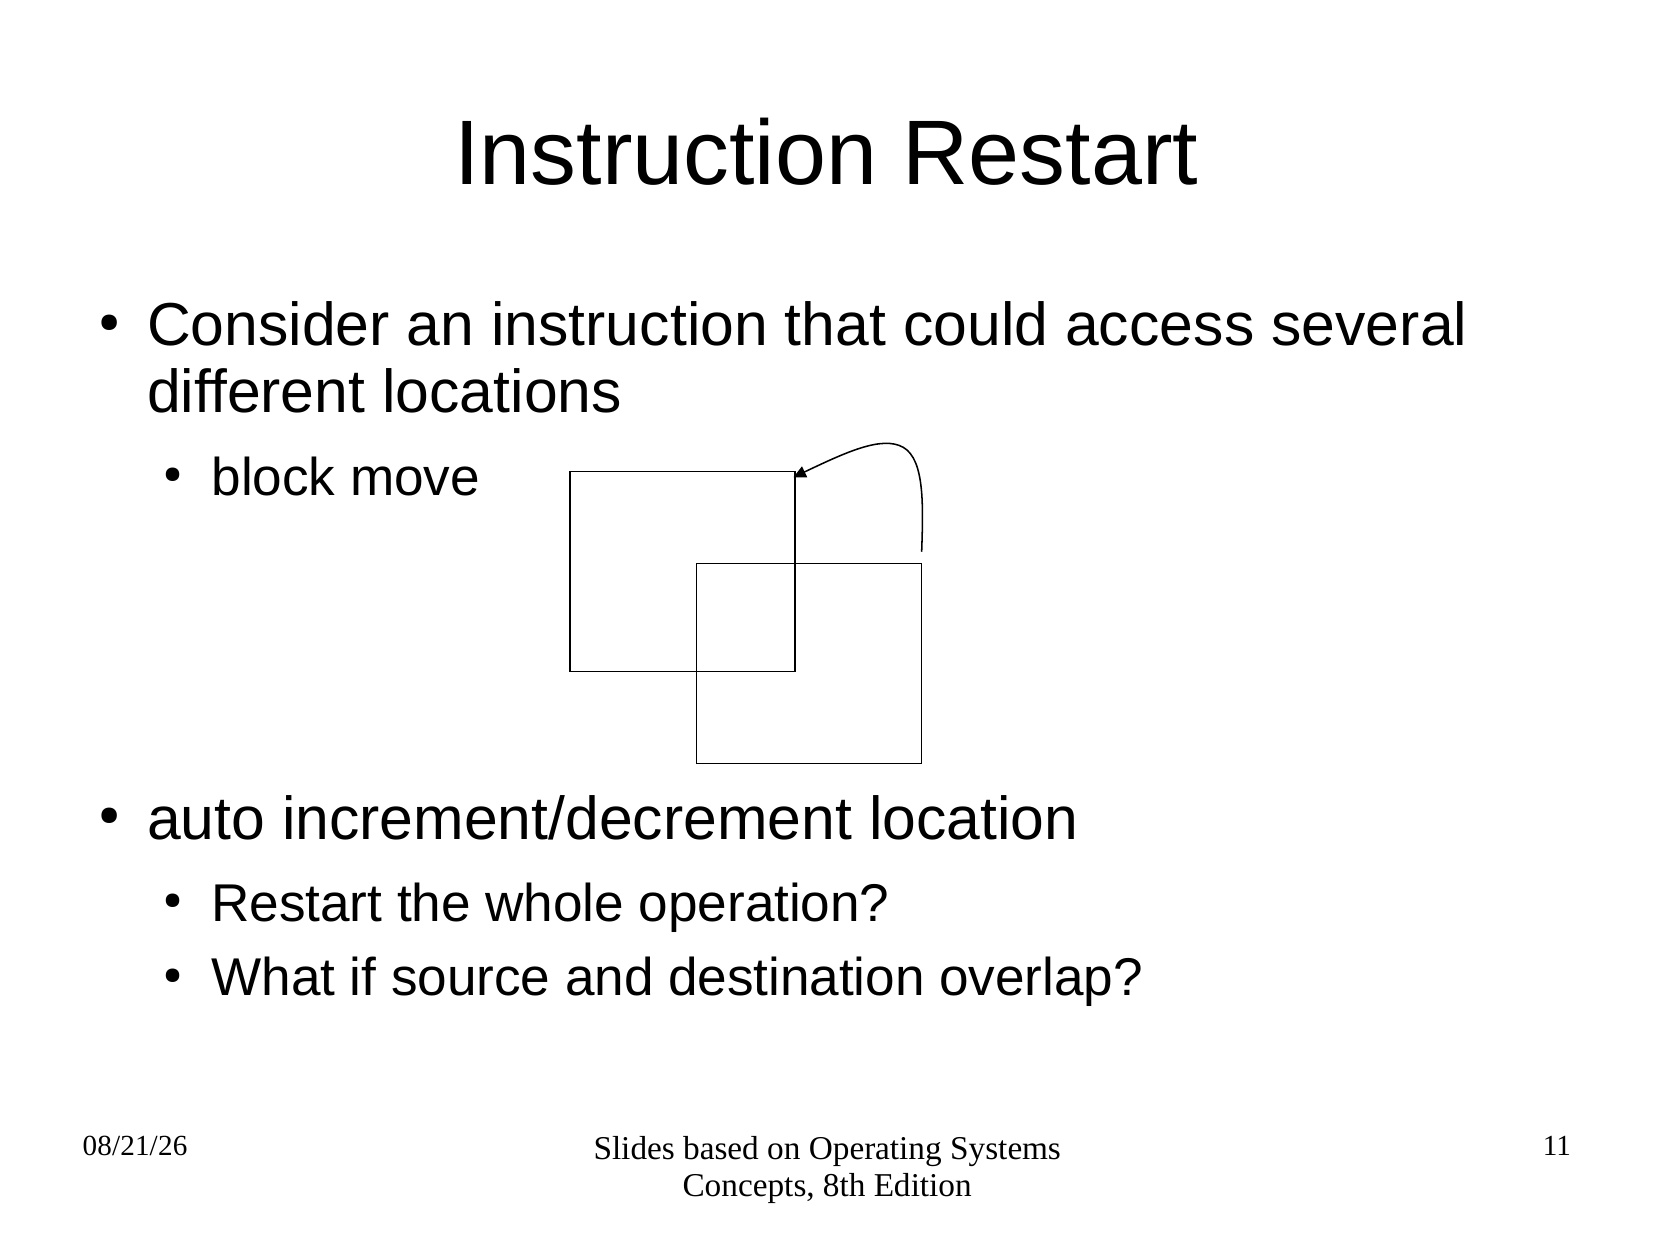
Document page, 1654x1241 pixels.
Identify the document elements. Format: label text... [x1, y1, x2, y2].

text_box [570, 471, 796, 672]
list Consider an instruction that could access several different locations block move auto increment/decrement location Restart the whole operation? What if source and destination overlap? [82, 290, 1571, 1010]
title Instruction Restart [82, 49, 1571, 257]
text_box [697, 564, 796, 672]
